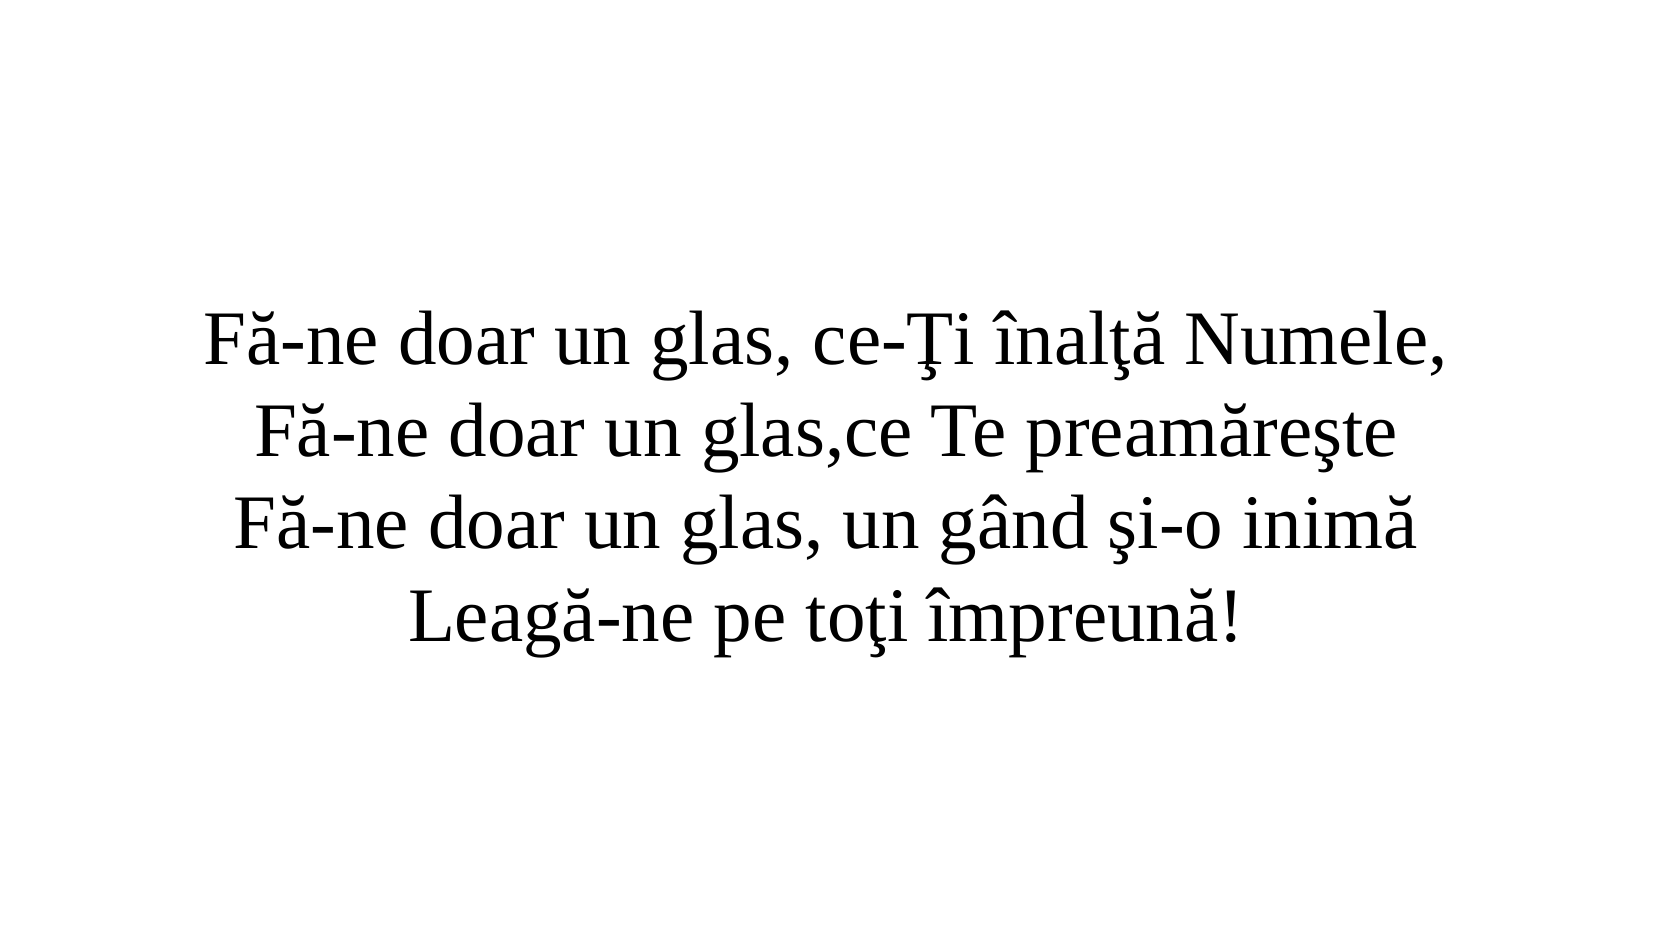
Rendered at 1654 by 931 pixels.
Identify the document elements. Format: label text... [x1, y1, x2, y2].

subtitle Fă-ne doar un glas, ce-Ţi înalţă Numele, Fă-ne doar un glas,ce Te preamăreşte Fă-ne doar un glas, un gând şi-o inimă Leagă-ne pe toţi împreună! [0, 279, 1654, 641]
